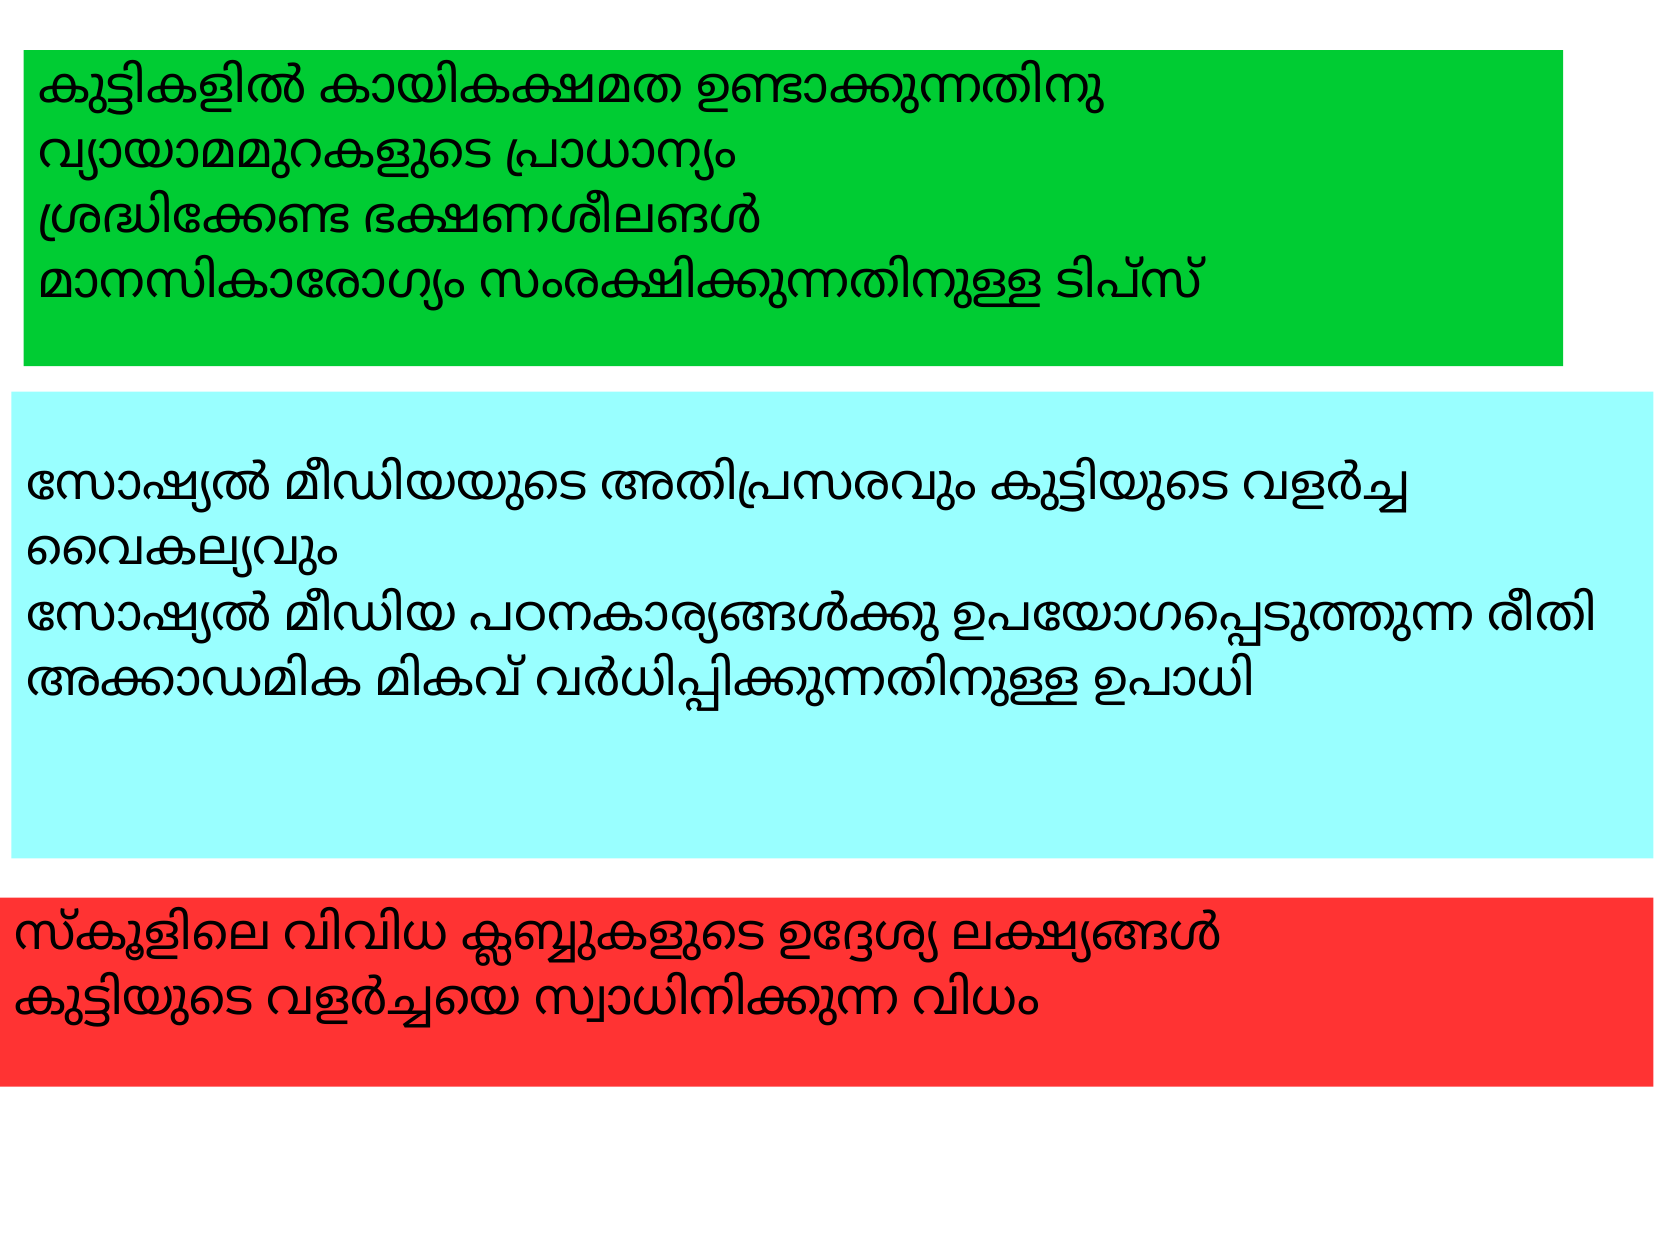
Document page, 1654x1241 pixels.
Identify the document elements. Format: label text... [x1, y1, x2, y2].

text_box കുട്ടികളിൽ കായികക്ഷമത ഉണ്ടാക്കുന്നതിനു വ്യായാമമുറകളുടെ പ്രാധാന്യം ശ്രദ്ധിക്കേണ്ട ഭക്ഷണശീലങൾ മാനസികാരോഗ്യം സംരക്ഷിക്കുന്നതിനുള്ള ടിപ്സ് [23, 50, 1564, 367]
text_box സോഷ്യൽ മീഡിയയുടെ അതിപ്രസരവും കുട്ടിയുടെ വളർച്ച വൈകല്യവും സോഷ്യൽ മീഡിയ പഠനകാര്യങ്ങൾക്കു ഉപയോഗപ്പെടുത്തുന്ന രീതി അക്കാഡമിക മികവ് വർധിപ്പിക്കുന്നതിനുള്ള ഉപാധി [11, 391, 1654, 859]
text_box സ്കൂളിലെ വിവിധ ക്ലബ്ബുകളുടെ ഉദ്ദേശ്യ ലക്ഷ്യങ്ങൾ കുട്ടിയുടെ വളർച്ചയെ സ്വാധിനിക്കുന്ന വിധം [0, 897, 1654, 1087]
